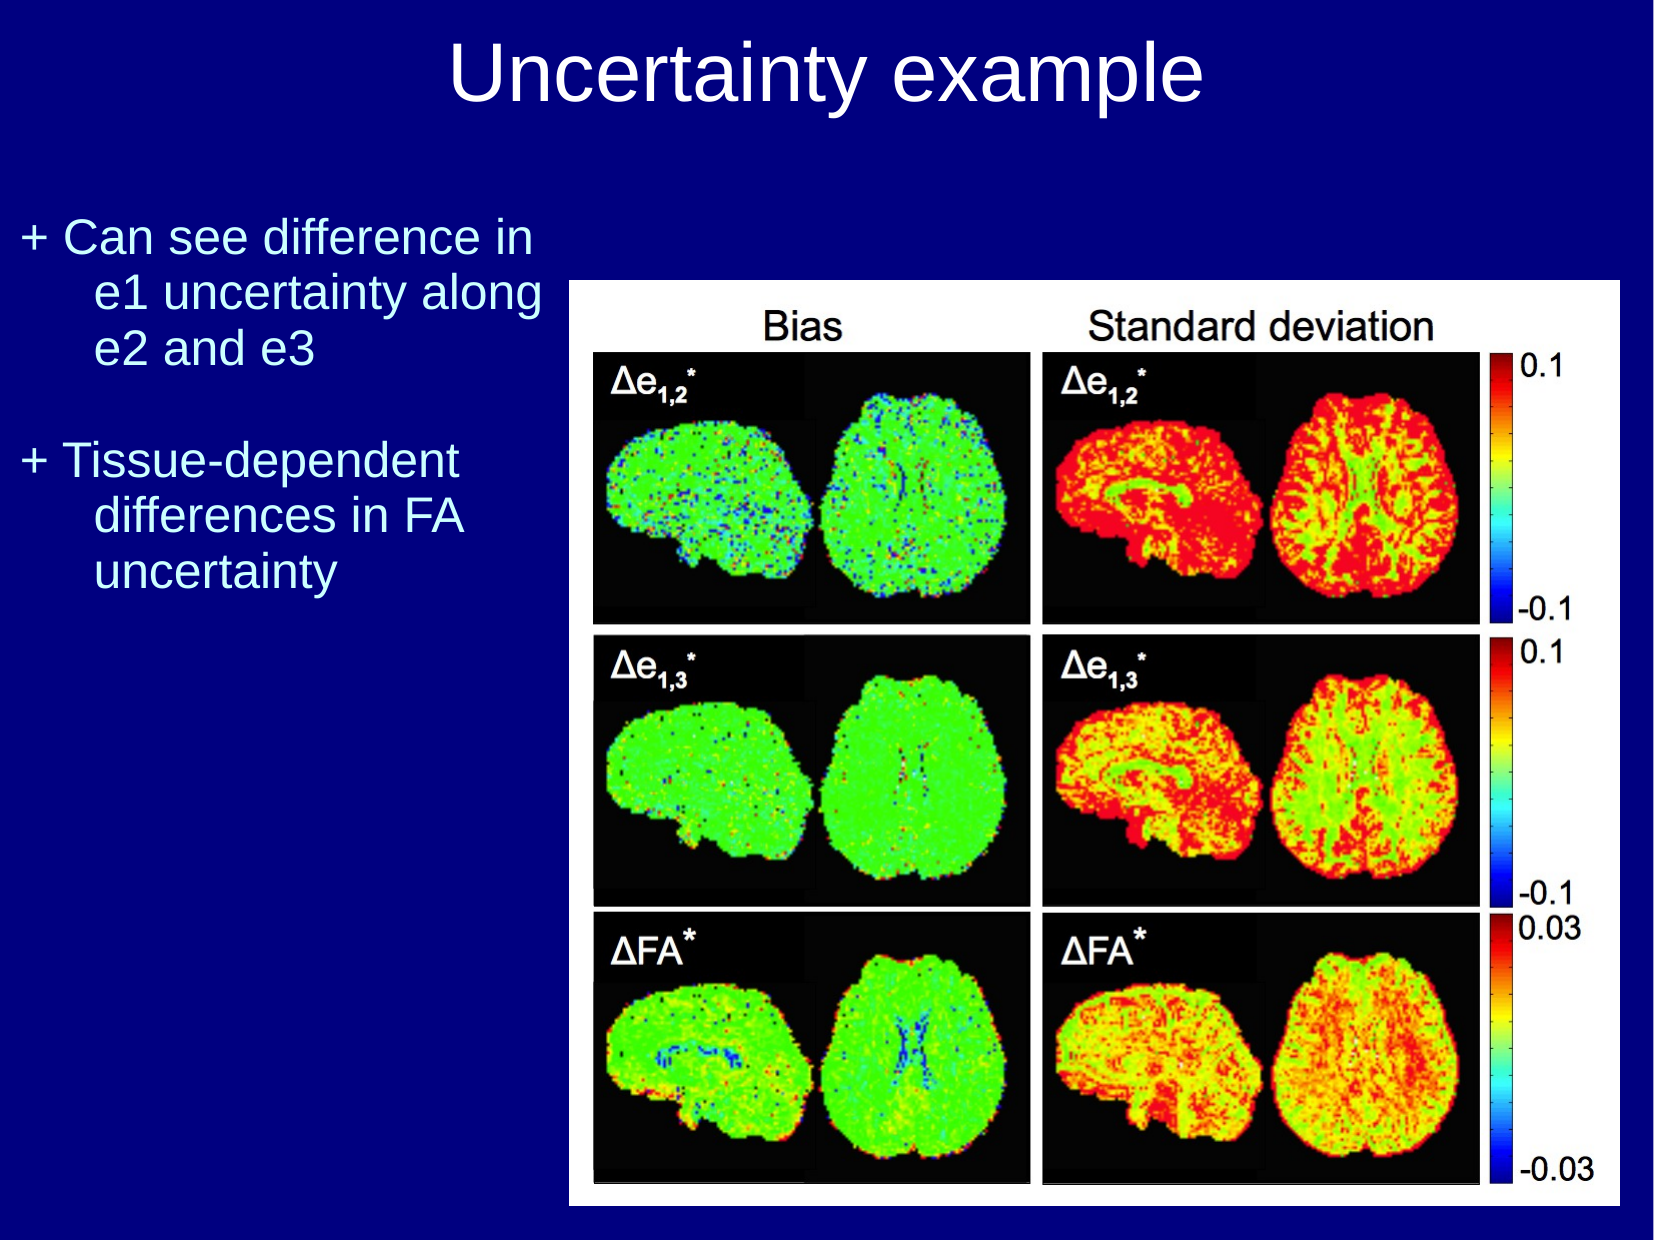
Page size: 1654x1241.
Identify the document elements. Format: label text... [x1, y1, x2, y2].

picture [569, 280, 1620, 1207]
title Uncertainty example [50, 4, 1604, 141]
text_box + Can see difference in e1 uncertainty along e2 and e3 + Tissue-dependent differences in FA uncertainty [5, 201, 966, 607]
